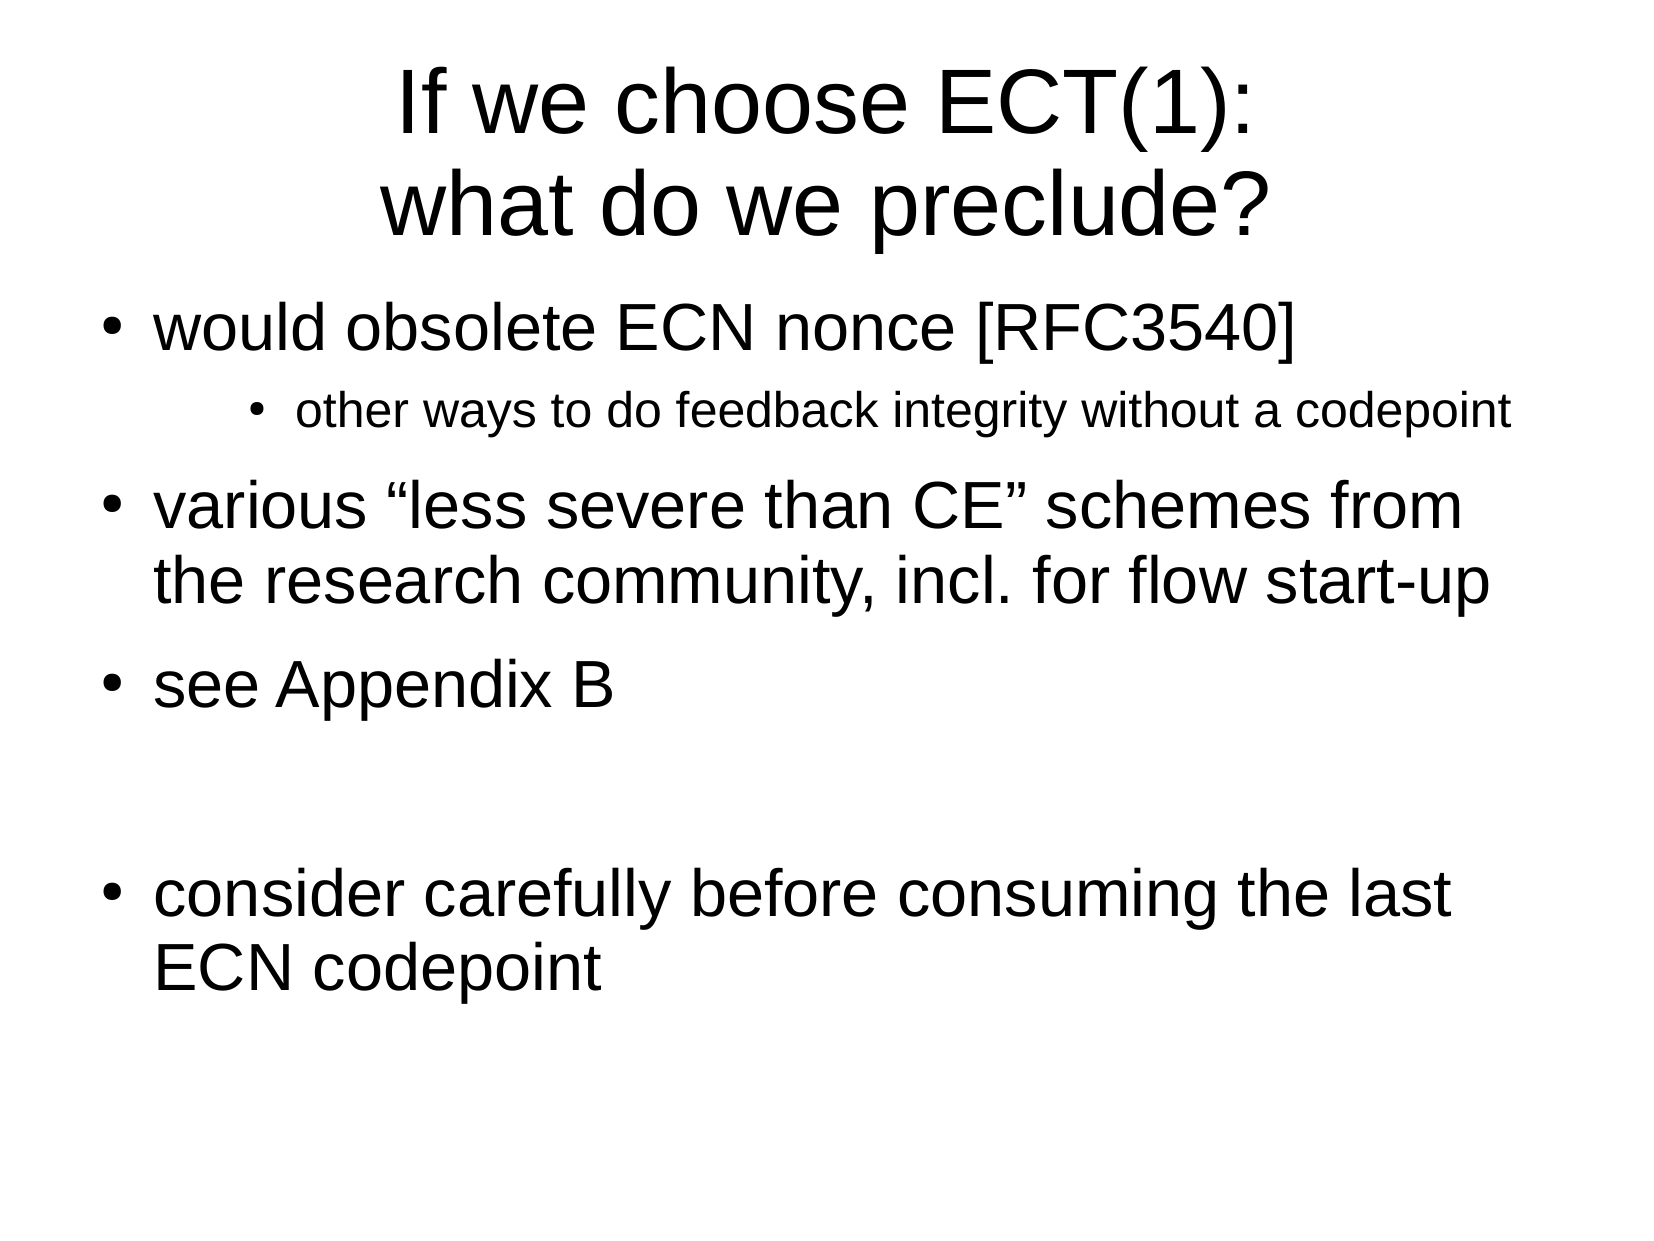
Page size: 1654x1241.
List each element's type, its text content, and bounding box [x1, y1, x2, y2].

list would obsolete ECN nonce [RFC3540] other ways to do feedback integrity without a codepoint various “less severe than CE” schemes from the research community, incl. for flow start-up see Appendix B consider carefully before consuming the last ECN codepoint [82, 290, 1571, 1010]
title If we choose ECT(1): what do we preclude? [82, 49, 1571, 257]
